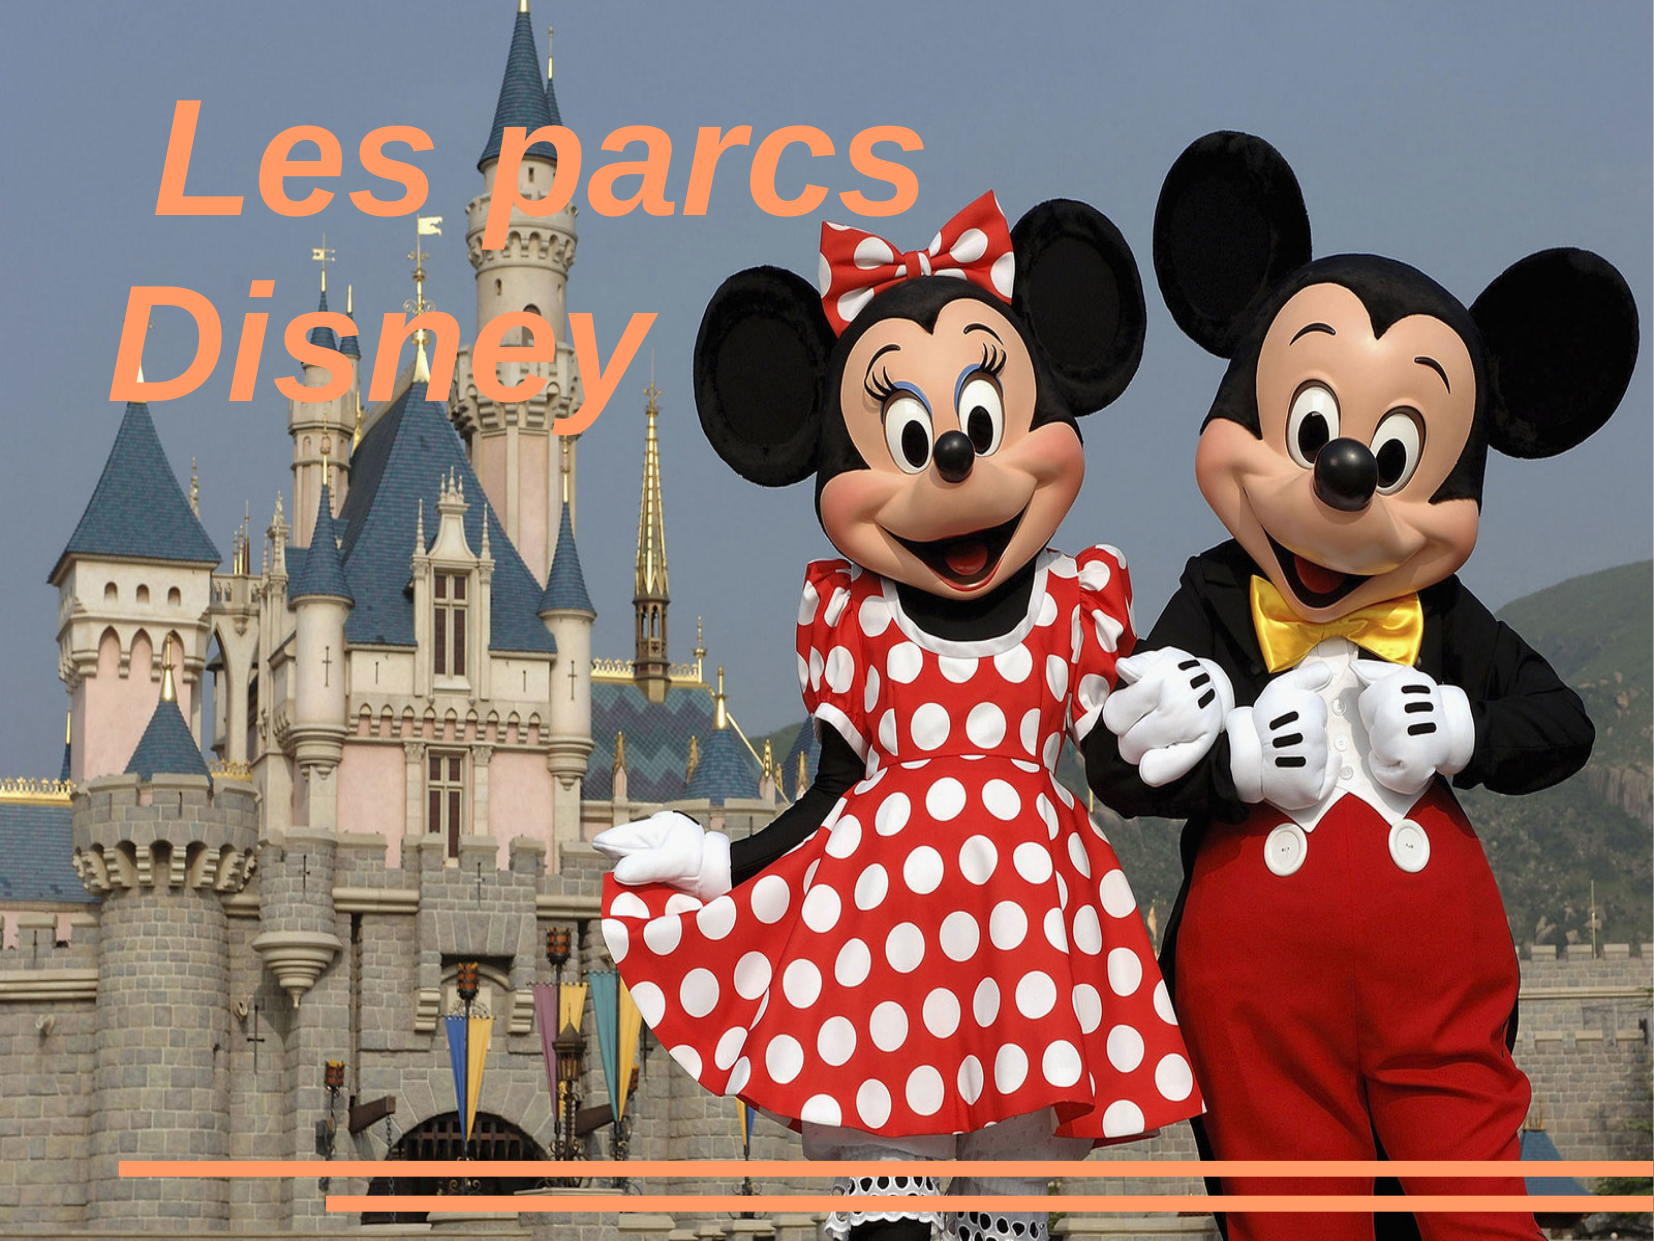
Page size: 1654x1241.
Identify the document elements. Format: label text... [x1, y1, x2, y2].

picture [0, 0, 1654, 1241]
title Les parcs Disney [106, 64, 1519, 438]
